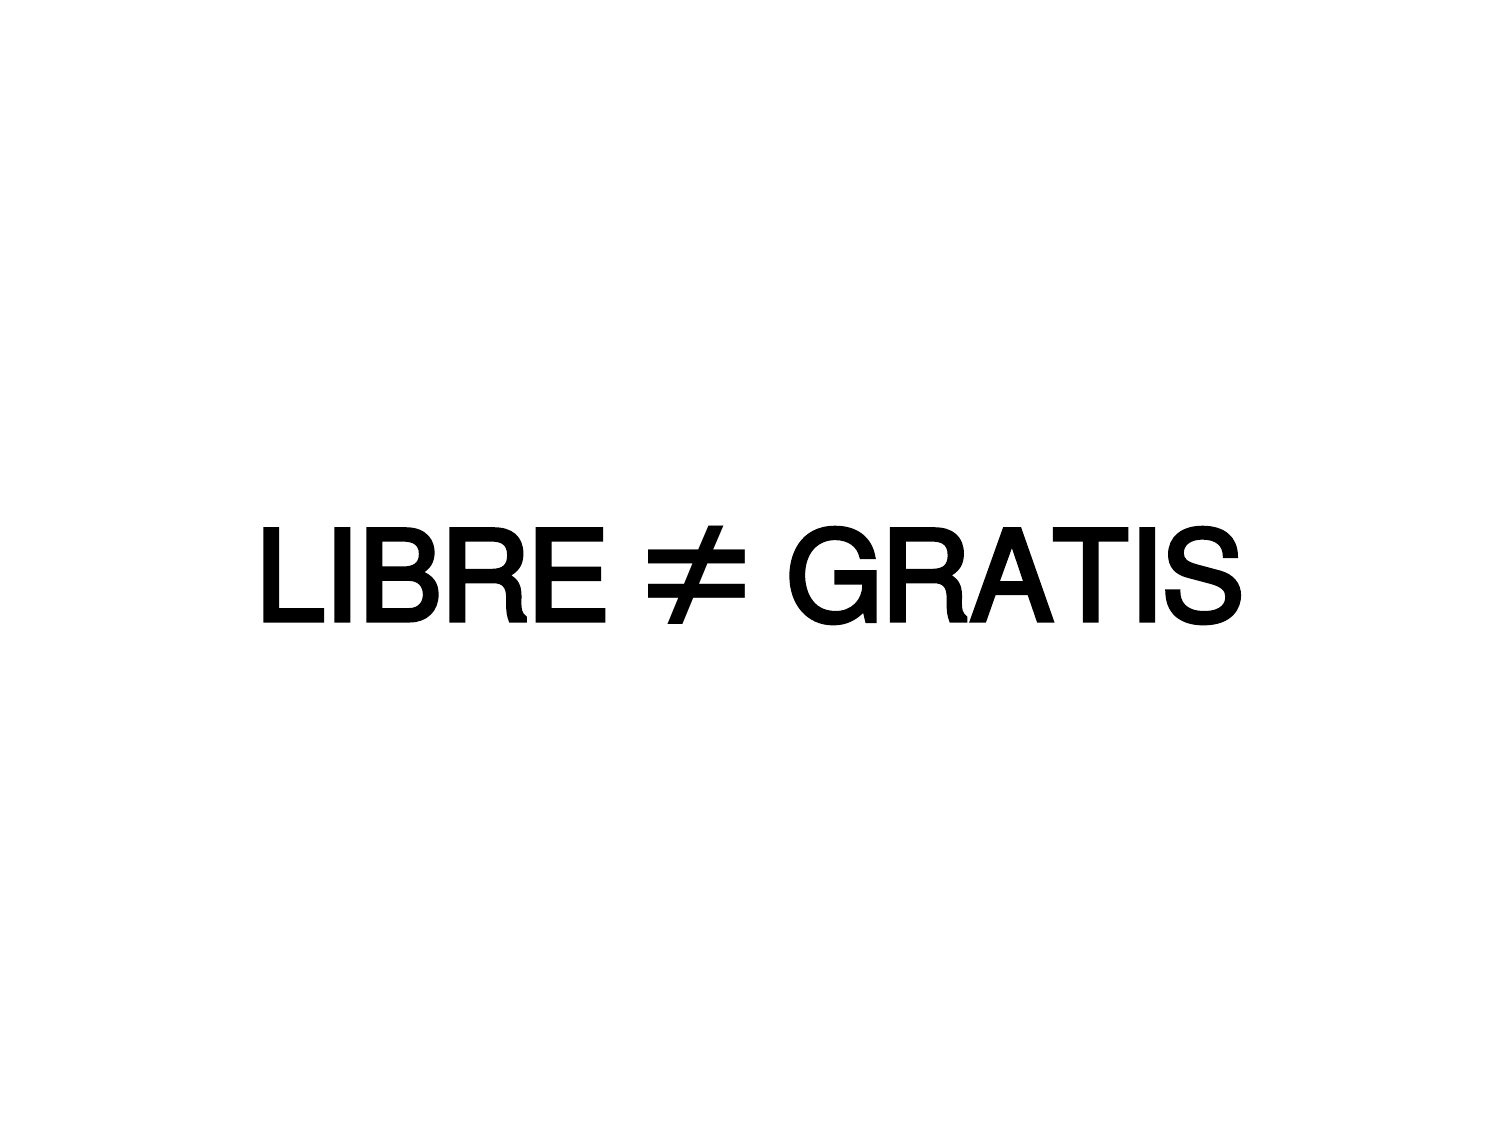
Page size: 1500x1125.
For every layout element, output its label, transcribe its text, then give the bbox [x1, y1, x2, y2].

text_box LIBRE ≠ GRATIS [37, 427, 1463, 698]
